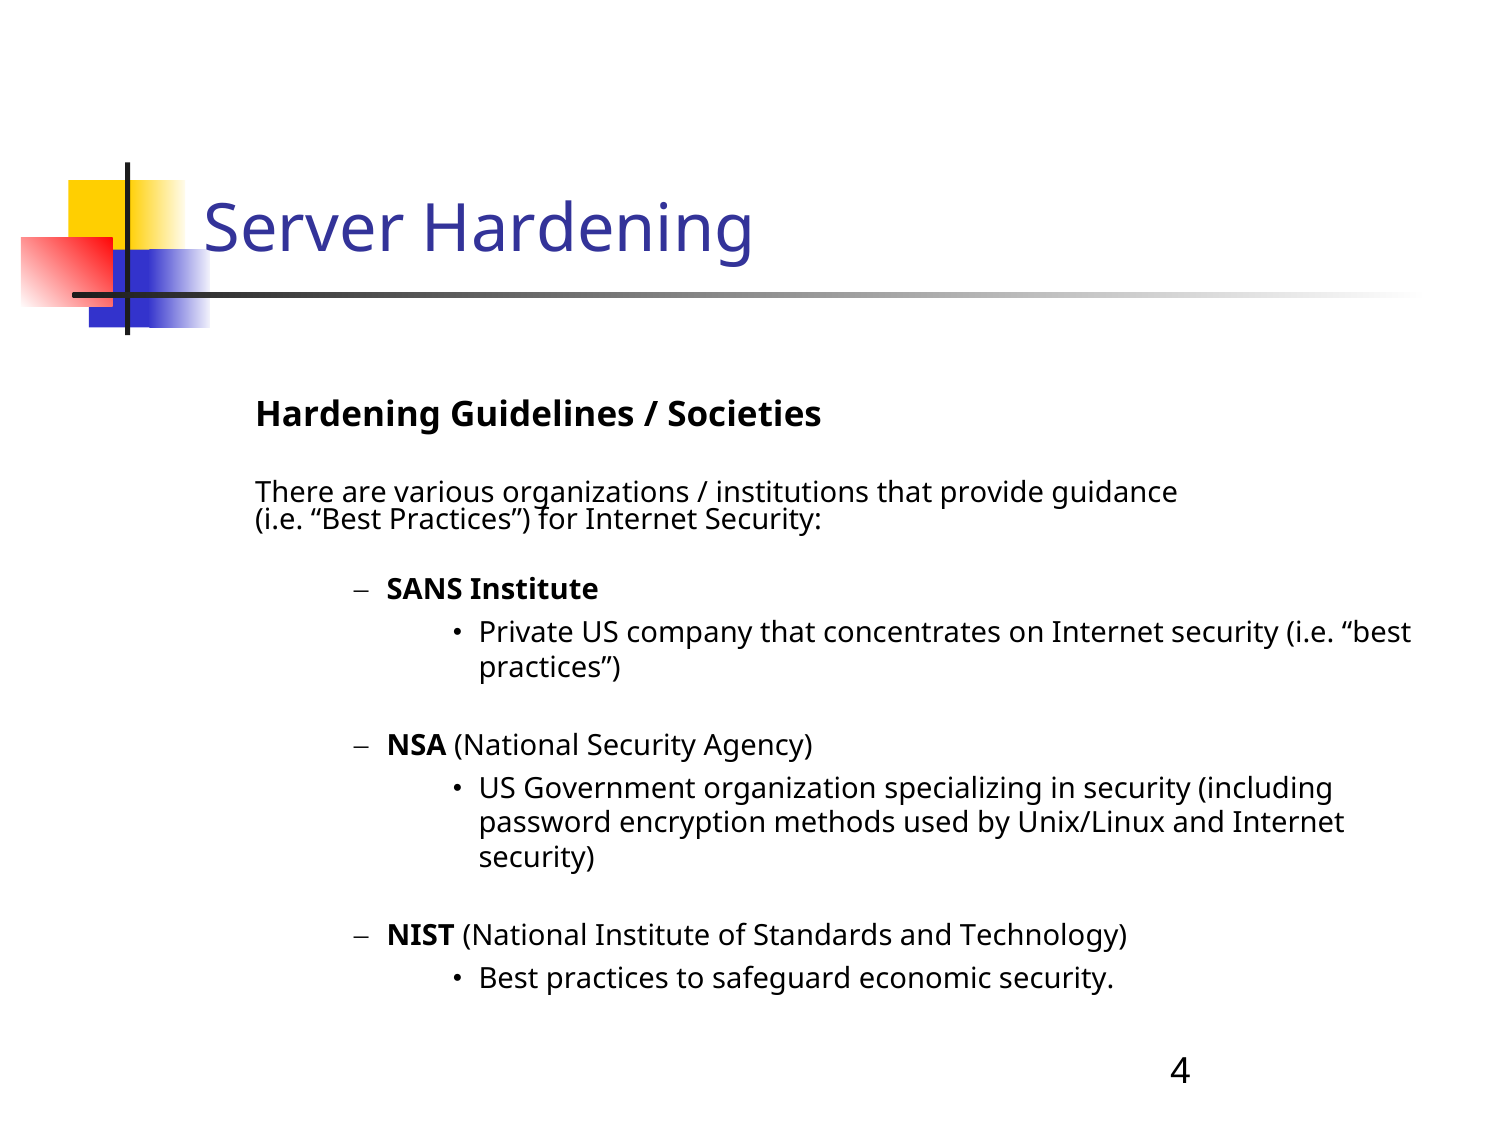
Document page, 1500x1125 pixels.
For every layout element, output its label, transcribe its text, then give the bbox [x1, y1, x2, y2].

title Server Hardening [188, 35, 1468, 276]
list Hardening Guidelines / Societies There are various organizations / institutions that provide guidance (i.e. “Best Practices”) for Internet Security: SANS Institute Private US company that concentrates on Internet security (i.e. “best practices”) NSA (National Security Agency) US Government organization specializing in security (including password encryption methods used by Unix/Linux and Internet security) NIST (National Institute of Standards and Technology) Best practices to safeguard economic security. [201, 328, 1477, 1004]
